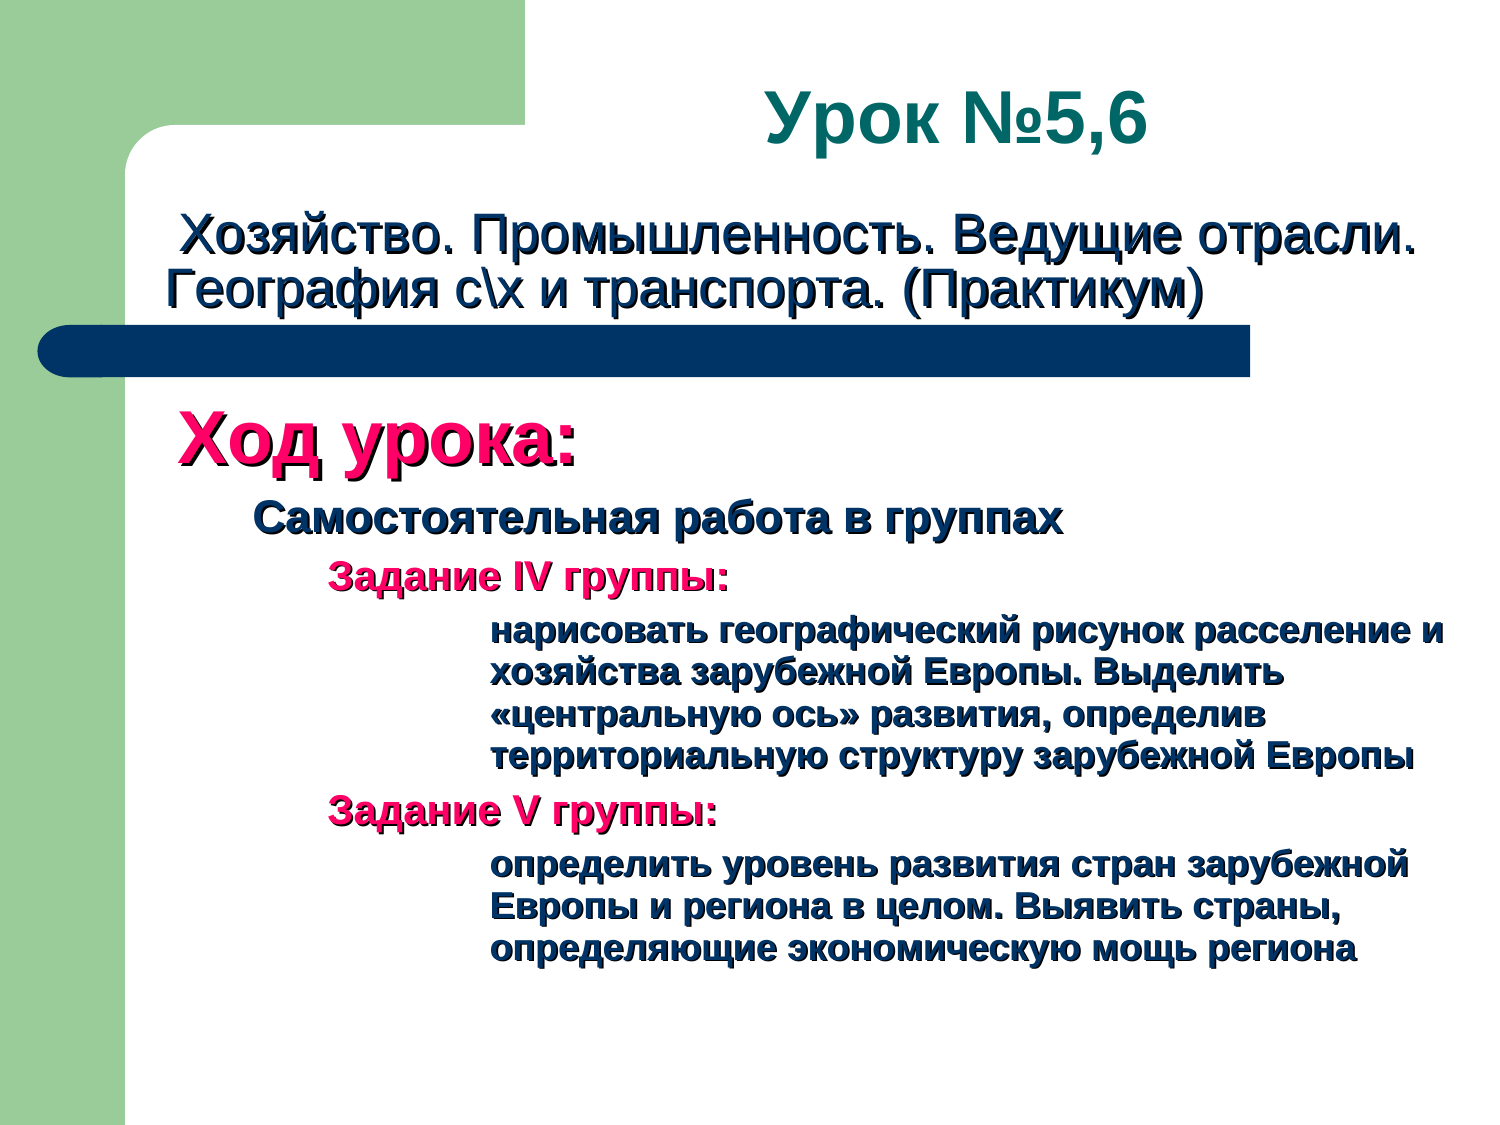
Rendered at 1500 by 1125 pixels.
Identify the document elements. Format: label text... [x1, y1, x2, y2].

list Ход урока: Самостоятельная работа в группах Задание IV группы: нарисовать географический рисунок расселение и хозяйства зарубежной Европы. Выделить «центральную ось» развития, определив территориальную структуру зарубежной Европы Задание V группы: определить уровень развития стран зарубежной Европы и региона в целом. Выявить страны, определяющие экономическую мощь региона [162, 387, 1463, 1125]
title Урок №5,6 Хозяйство. Промышленность. Ведущие отрасли. География с\х и транспорта. (Практикум) [149, 0, 1463, 325]
